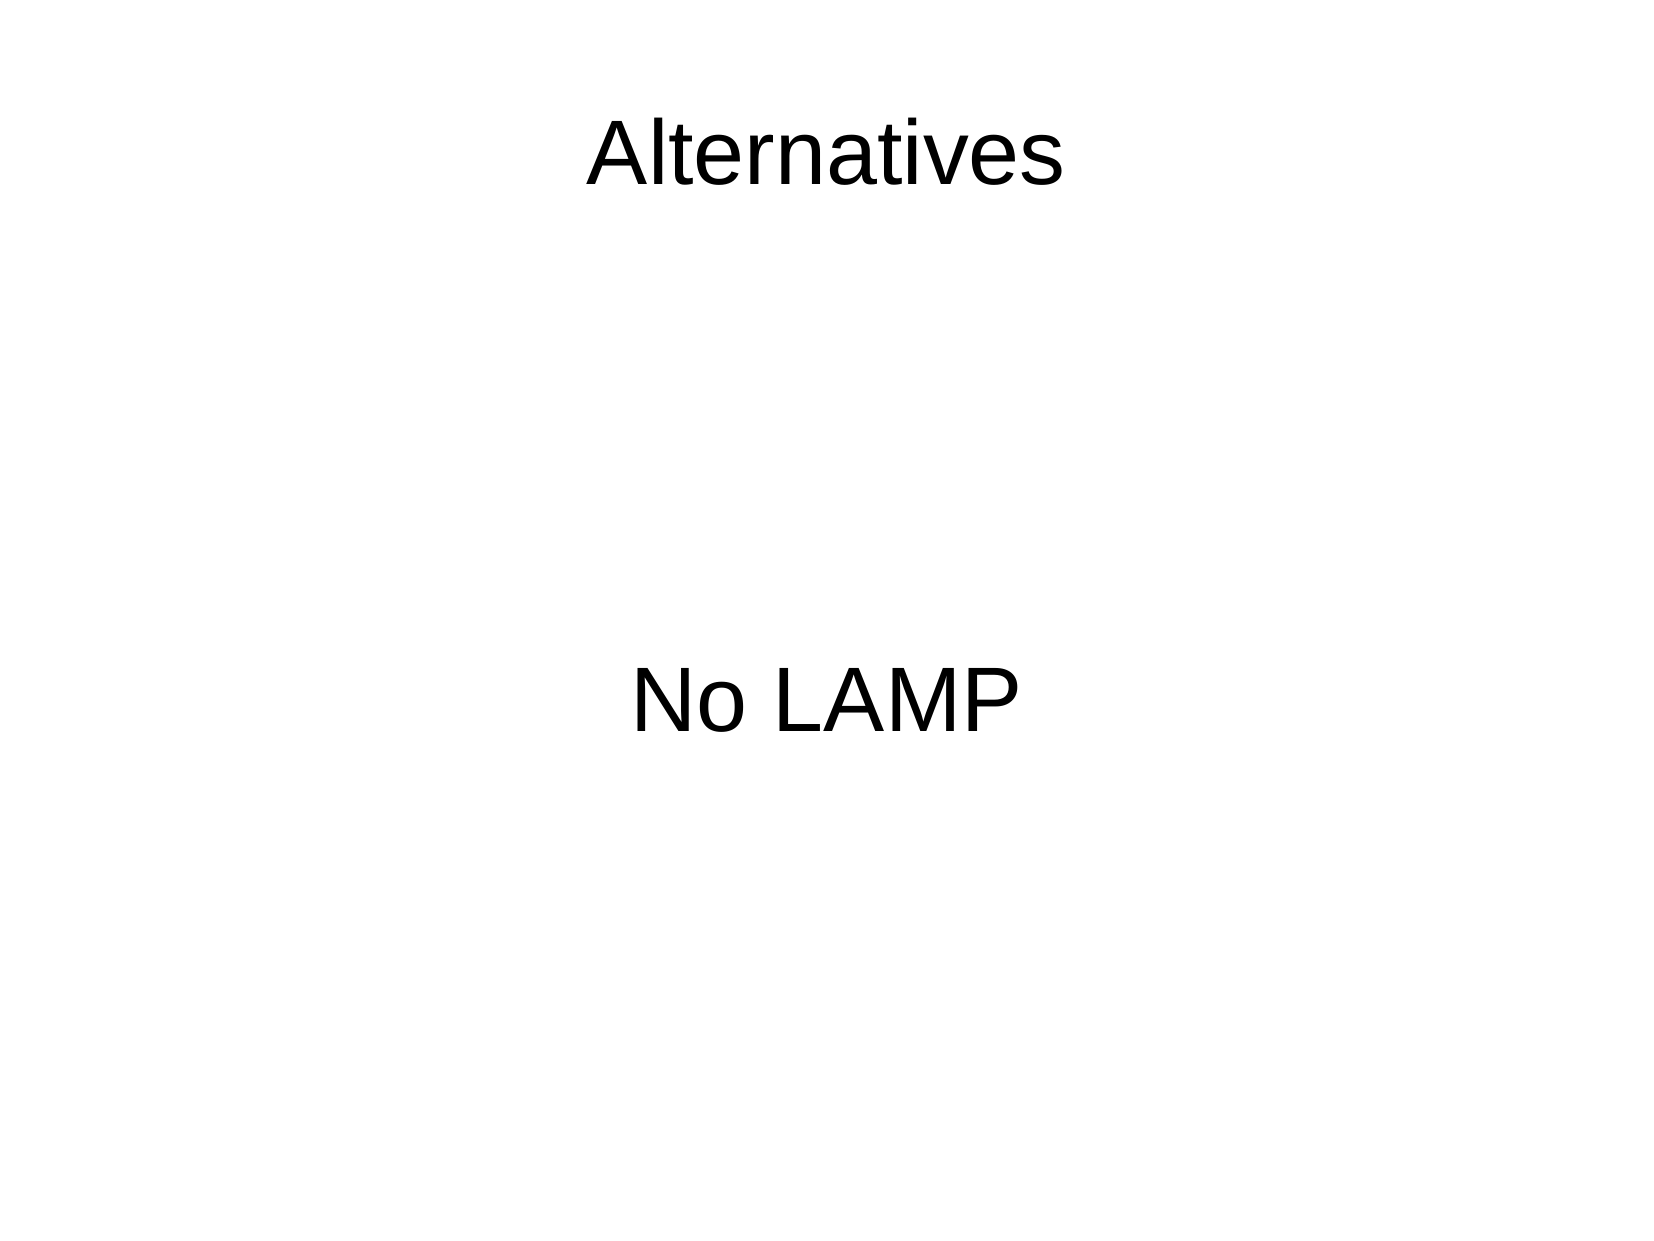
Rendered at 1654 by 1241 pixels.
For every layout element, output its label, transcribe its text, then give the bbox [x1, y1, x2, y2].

title Alternatives [82, 49, 1571, 257]
subtitle No LAMP [82, 297, 1571, 1102]
